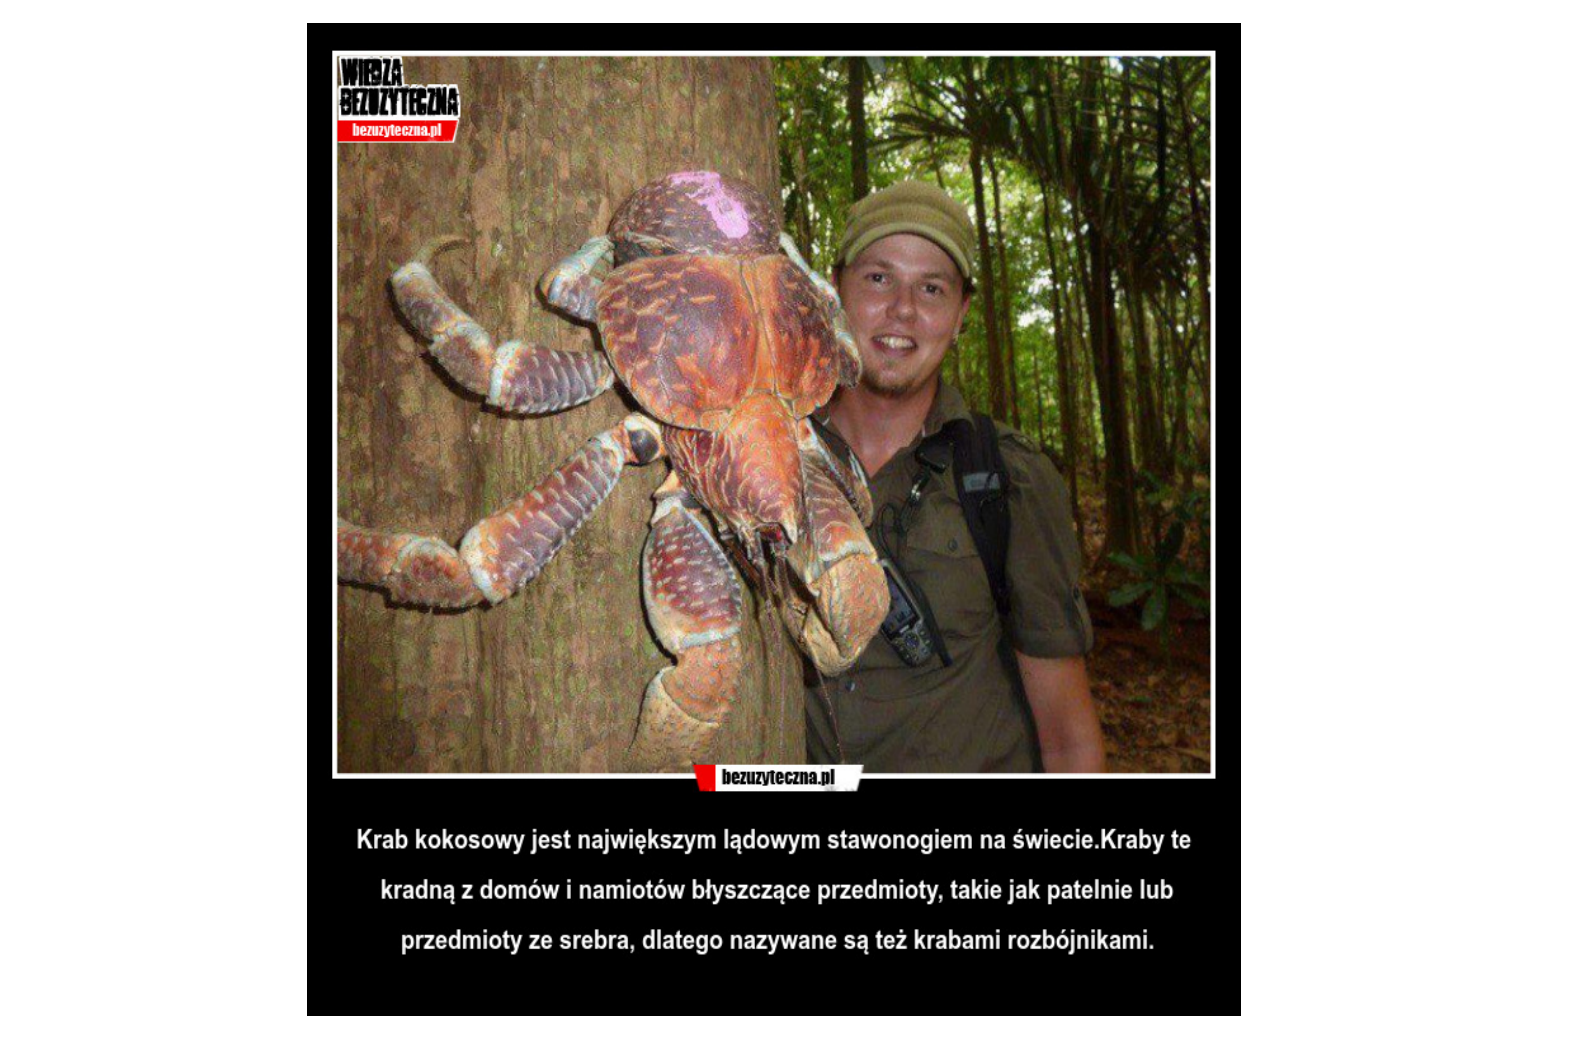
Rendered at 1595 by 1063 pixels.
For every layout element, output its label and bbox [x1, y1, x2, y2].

picture [307, 23, 1241, 1016]
